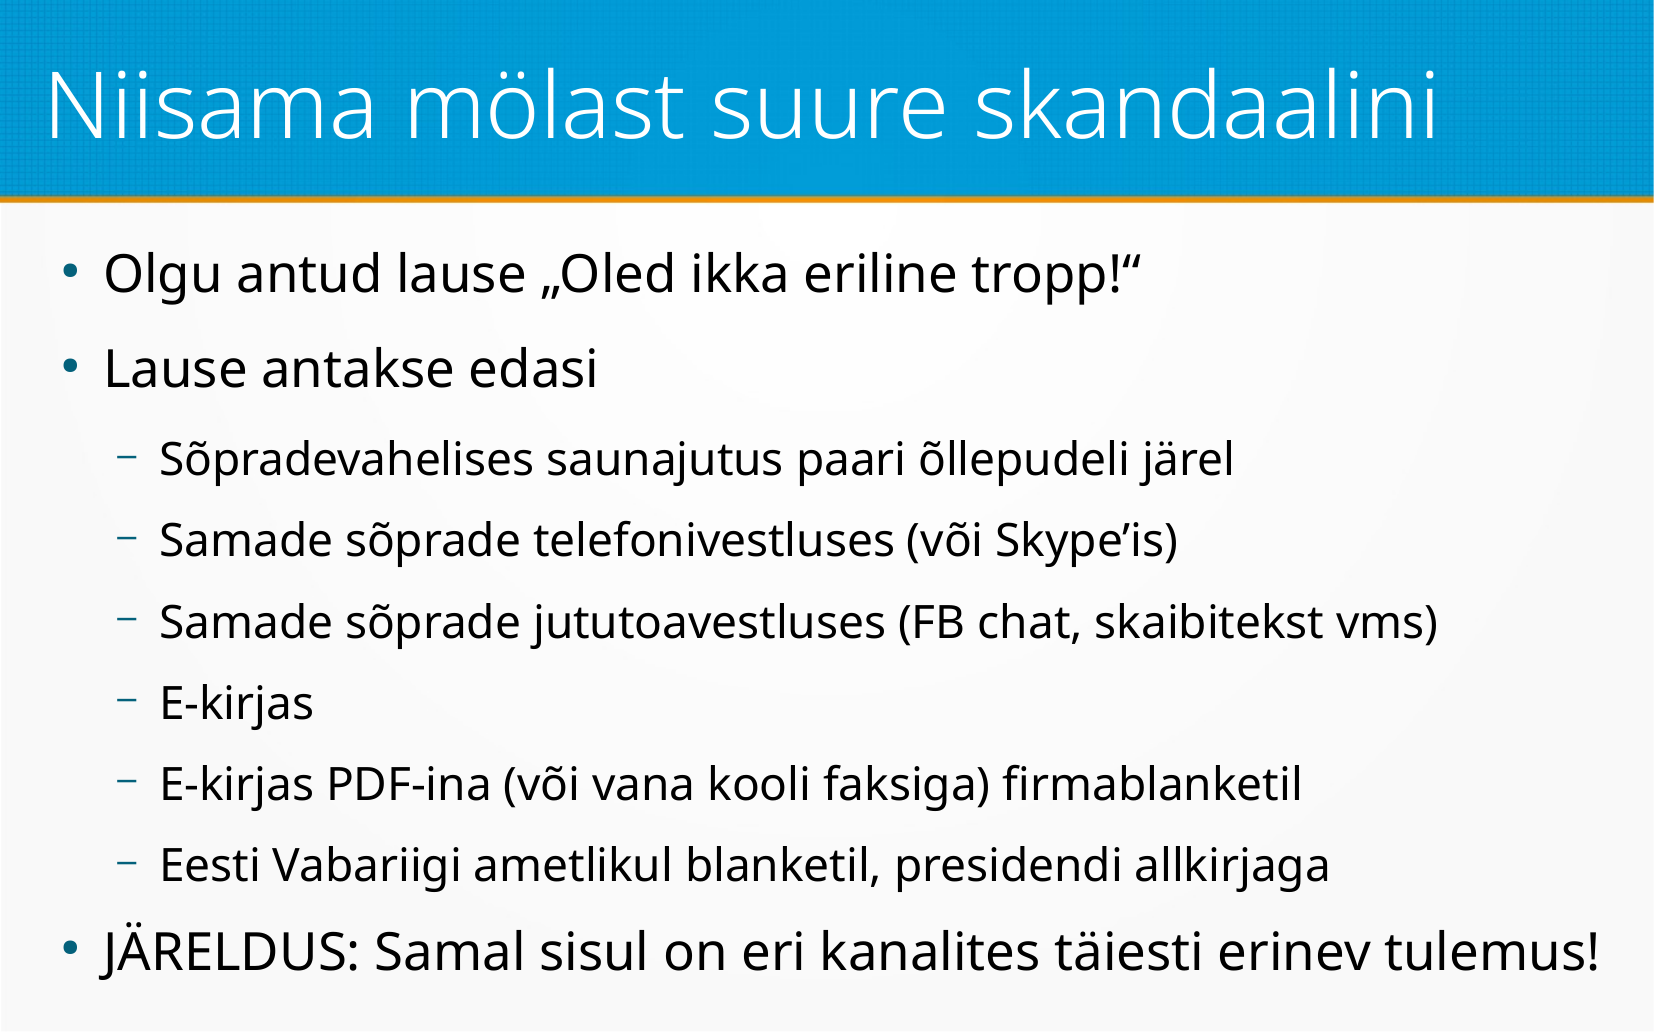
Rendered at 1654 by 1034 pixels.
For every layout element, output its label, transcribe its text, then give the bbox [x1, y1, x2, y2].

list Olgu antud lause „Oled ikka eriline tropp!“ Lause antakse edasi Sõpradevahelises saunajutus paari õllepudeli järel Samade sõprade telefonivestluses (või Skype’is) Samade sõprade jututoavestluses (FB chat, skaibitekst vms) E-kirjas E-kirjas PDF-ina (või vana kooli faksiga) firmablanketil Eesti Vabariigi ametlikul blanketil, presidendi allkirjaga JÄRELDUS: Samal sisul on eri kanalites täiesti erinev tulemus! [47, 236, 1607, 1002]
title Niisama mölast suure skandaalini [43, 0, 1619, 166]
picture [0, 195, 1654, 1034]
